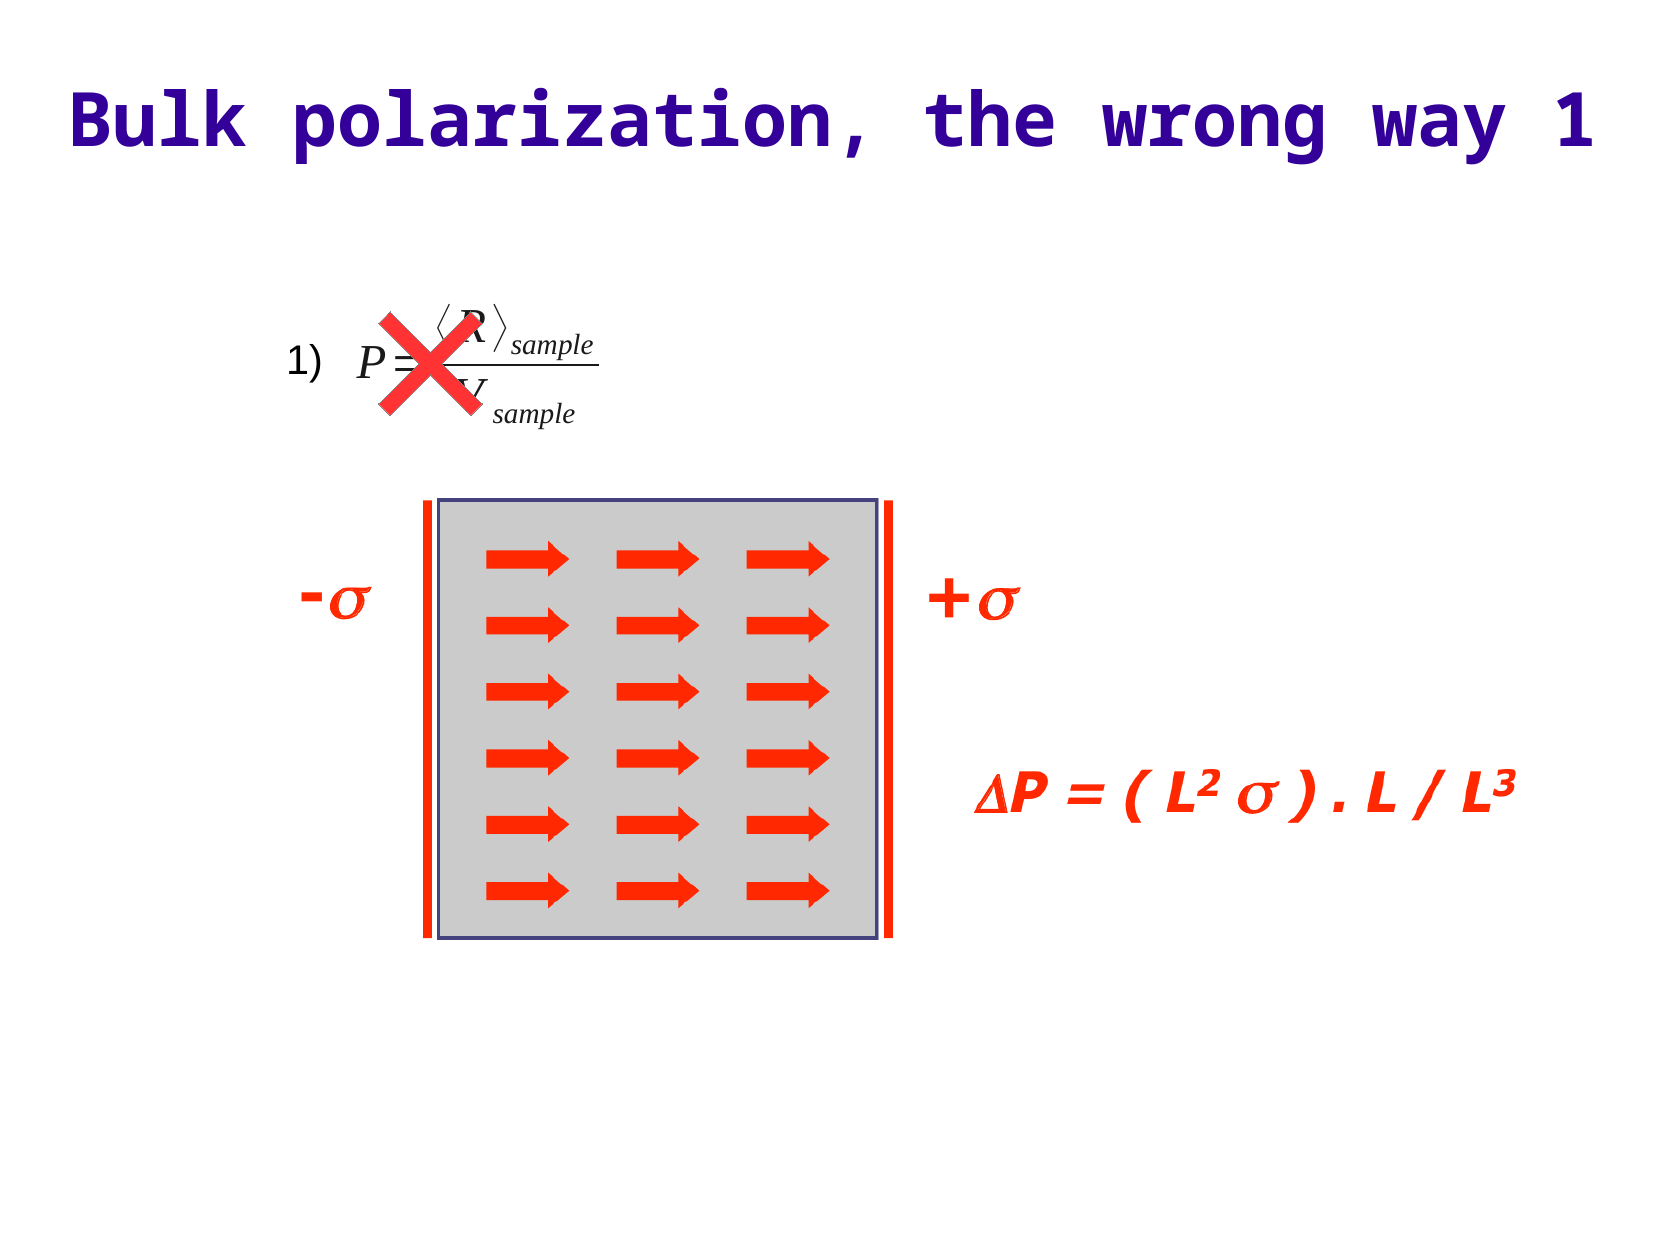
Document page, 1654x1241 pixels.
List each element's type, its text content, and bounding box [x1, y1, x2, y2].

title Bulk polarization, the wrong way 1 [23, 20, 1654, 214]
picture [260, 455, 1563, 984]
text_box 1) [234, 325, 341, 392]
chart [341, 300, 612, 430]
text_box [378, 311, 483, 416]
